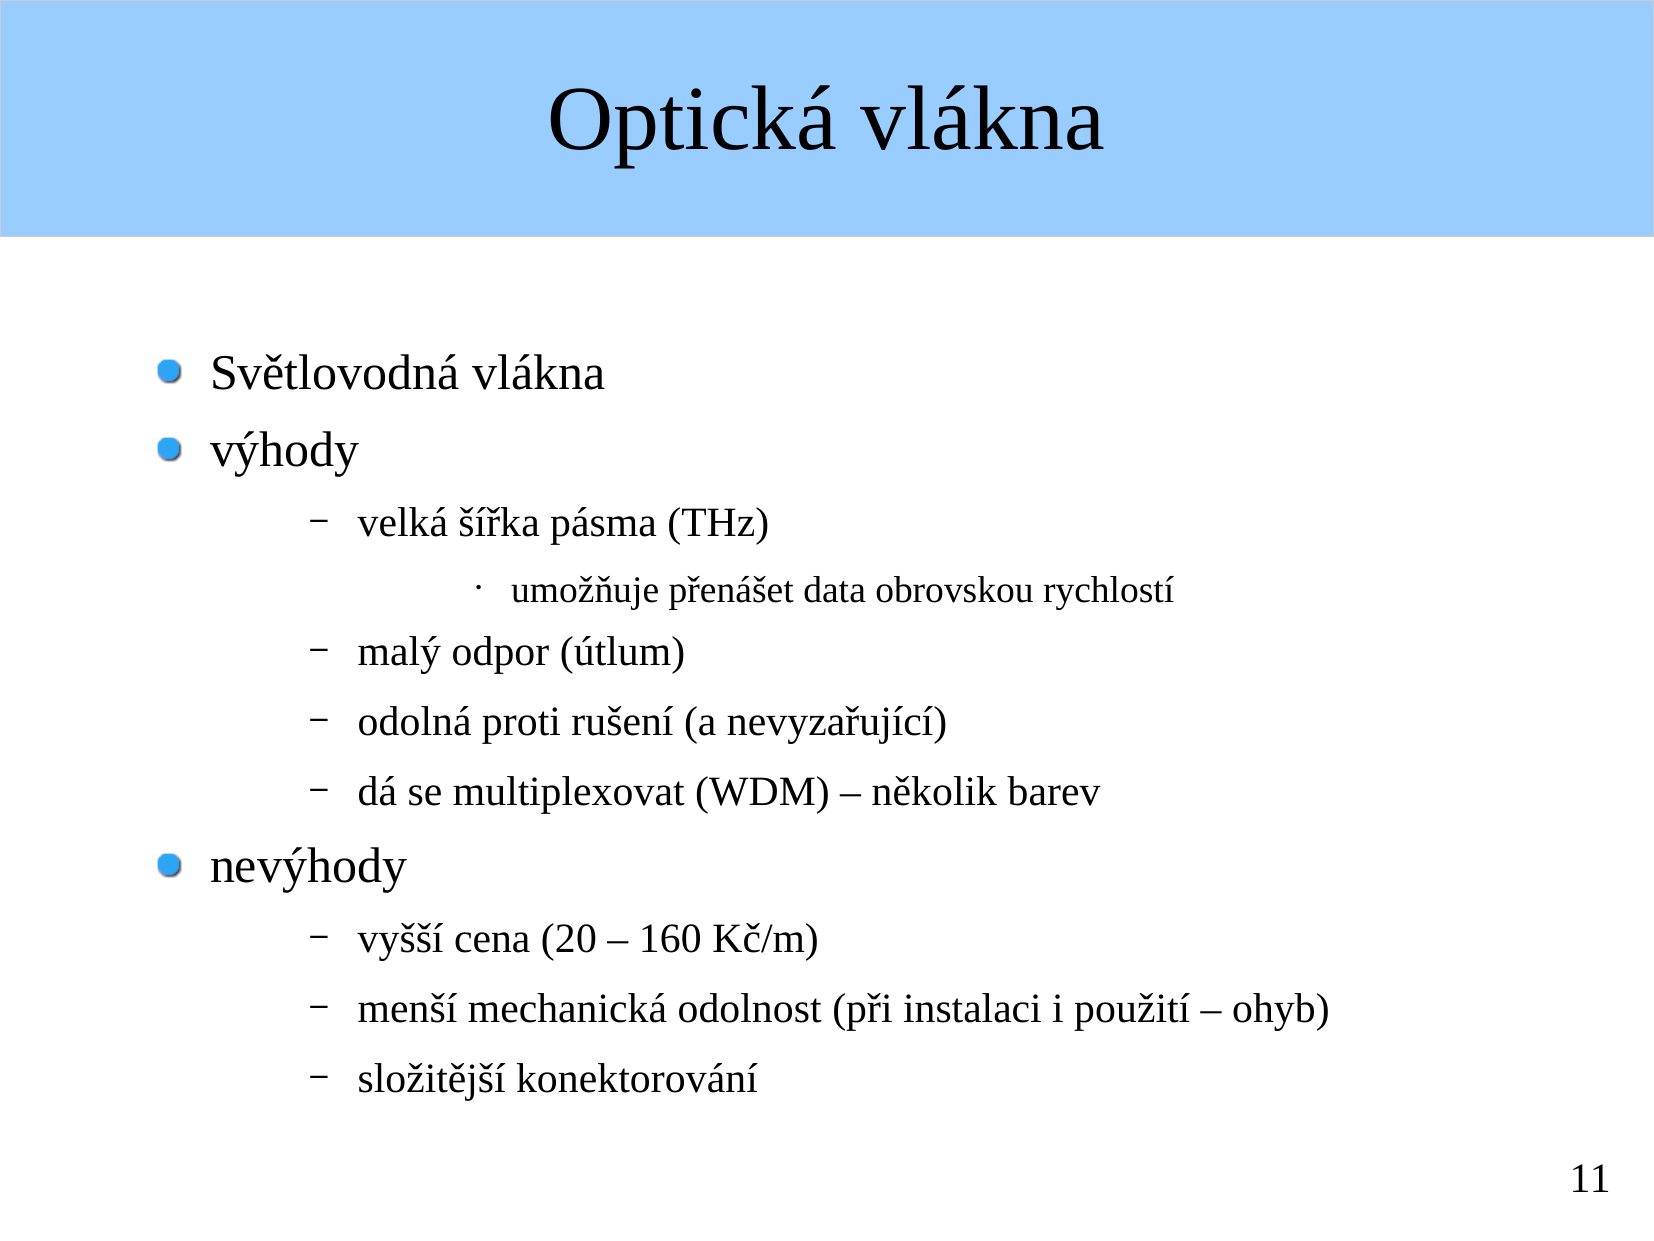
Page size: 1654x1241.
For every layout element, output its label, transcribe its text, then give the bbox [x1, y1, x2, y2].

title Optická vlákna [0, 0, 1654, 237]
list Světlovodná vlákna výhody velká šířka pásma (THz) umožňuje přenášet data obrovskou rychlostí malý odpor (útlum) odolná proti rušení (a nevyzařující) dá se multiplexovat (WDM) – několik barev nevýhody vyšší cena (20 – 160 Kč/m) menší mechanická odolnost (při instalaci i použití – ohyb) složitější konektorování [121, 344, 1534, 1172]
